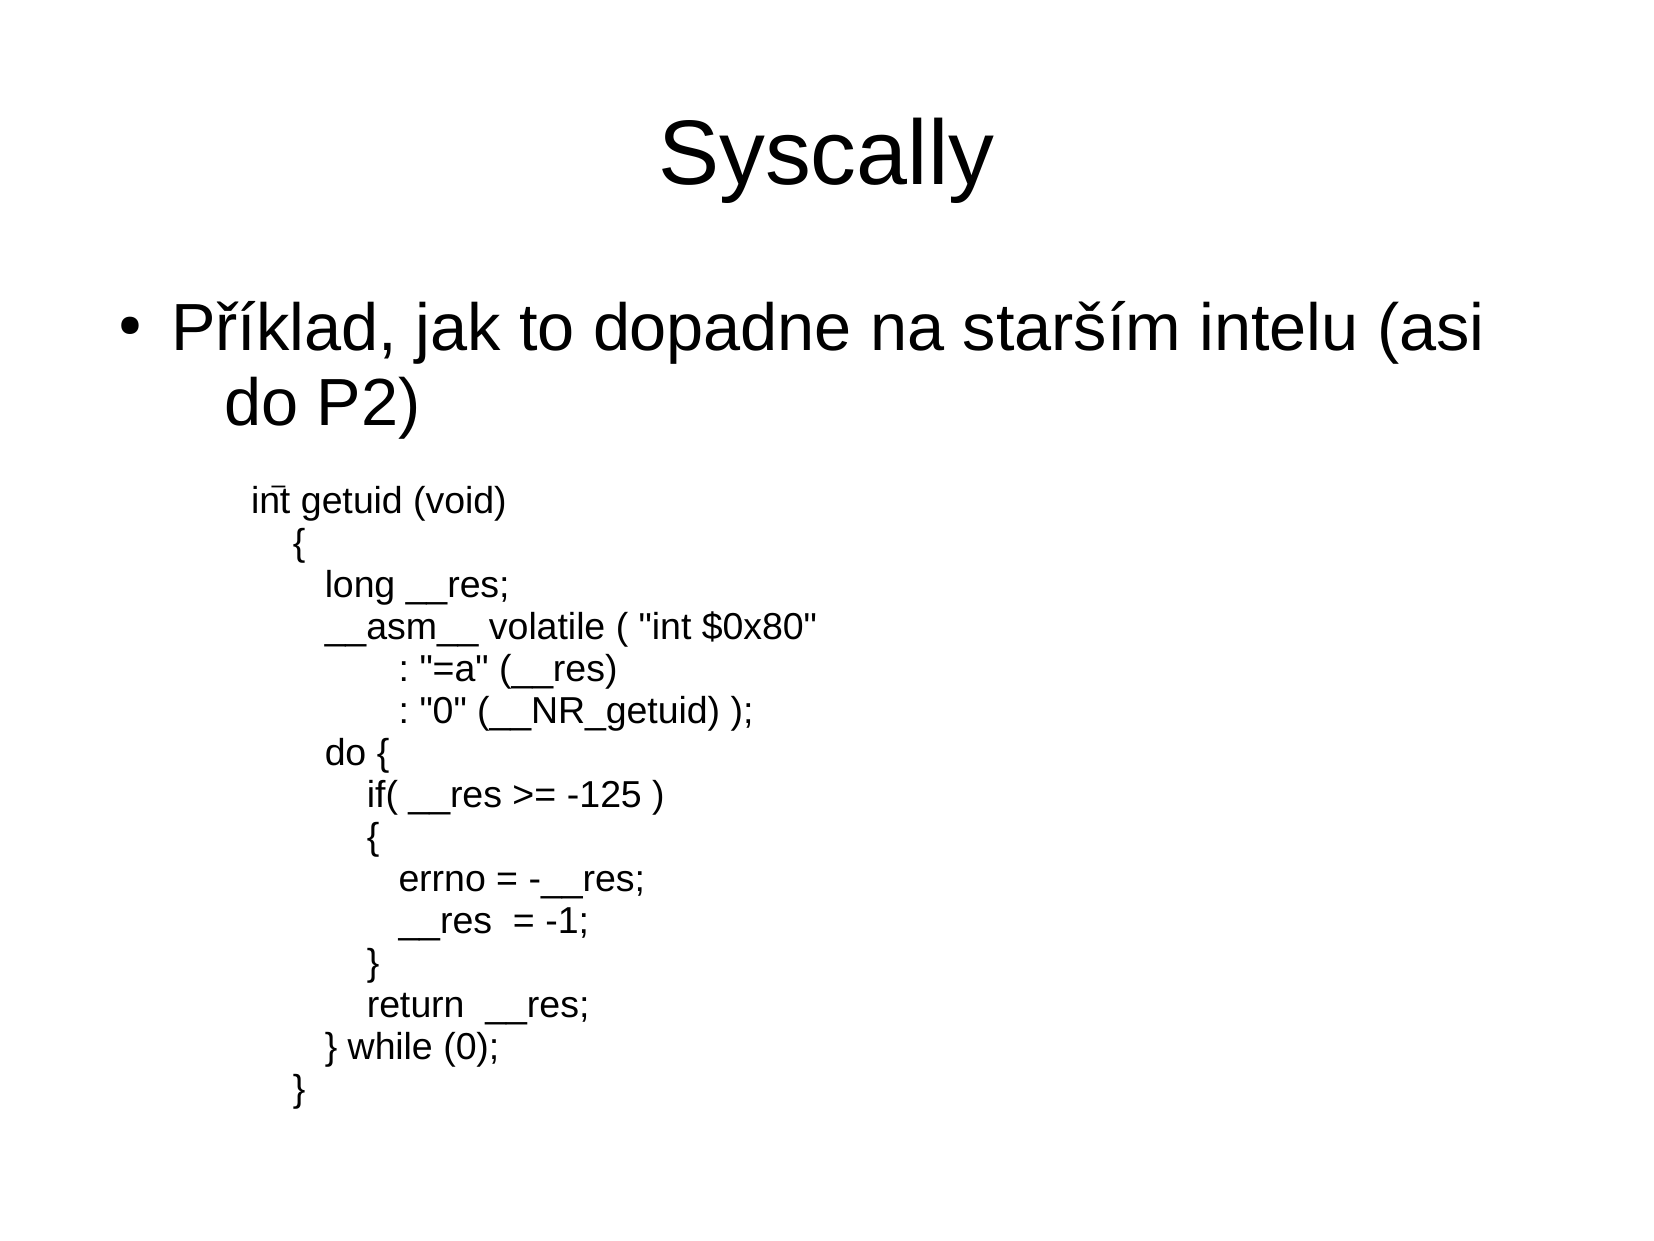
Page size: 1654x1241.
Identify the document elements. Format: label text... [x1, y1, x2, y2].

text_box int getuid (void) { long __res; __asm__ volatile ( "int $0x80" : "=a" (__res) : "0" (__NR_getuid) ); do { if( __res >= -125 ) { errno = -__res; __res = -1; } return __res; } while (0); } [236, 472, 1359, 1118]
list Příklad, jak to dopadne na starším intelu (asi do P2) [82, 290, 1571, 1109]
title Syscally [82, 49, 1571, 257]
